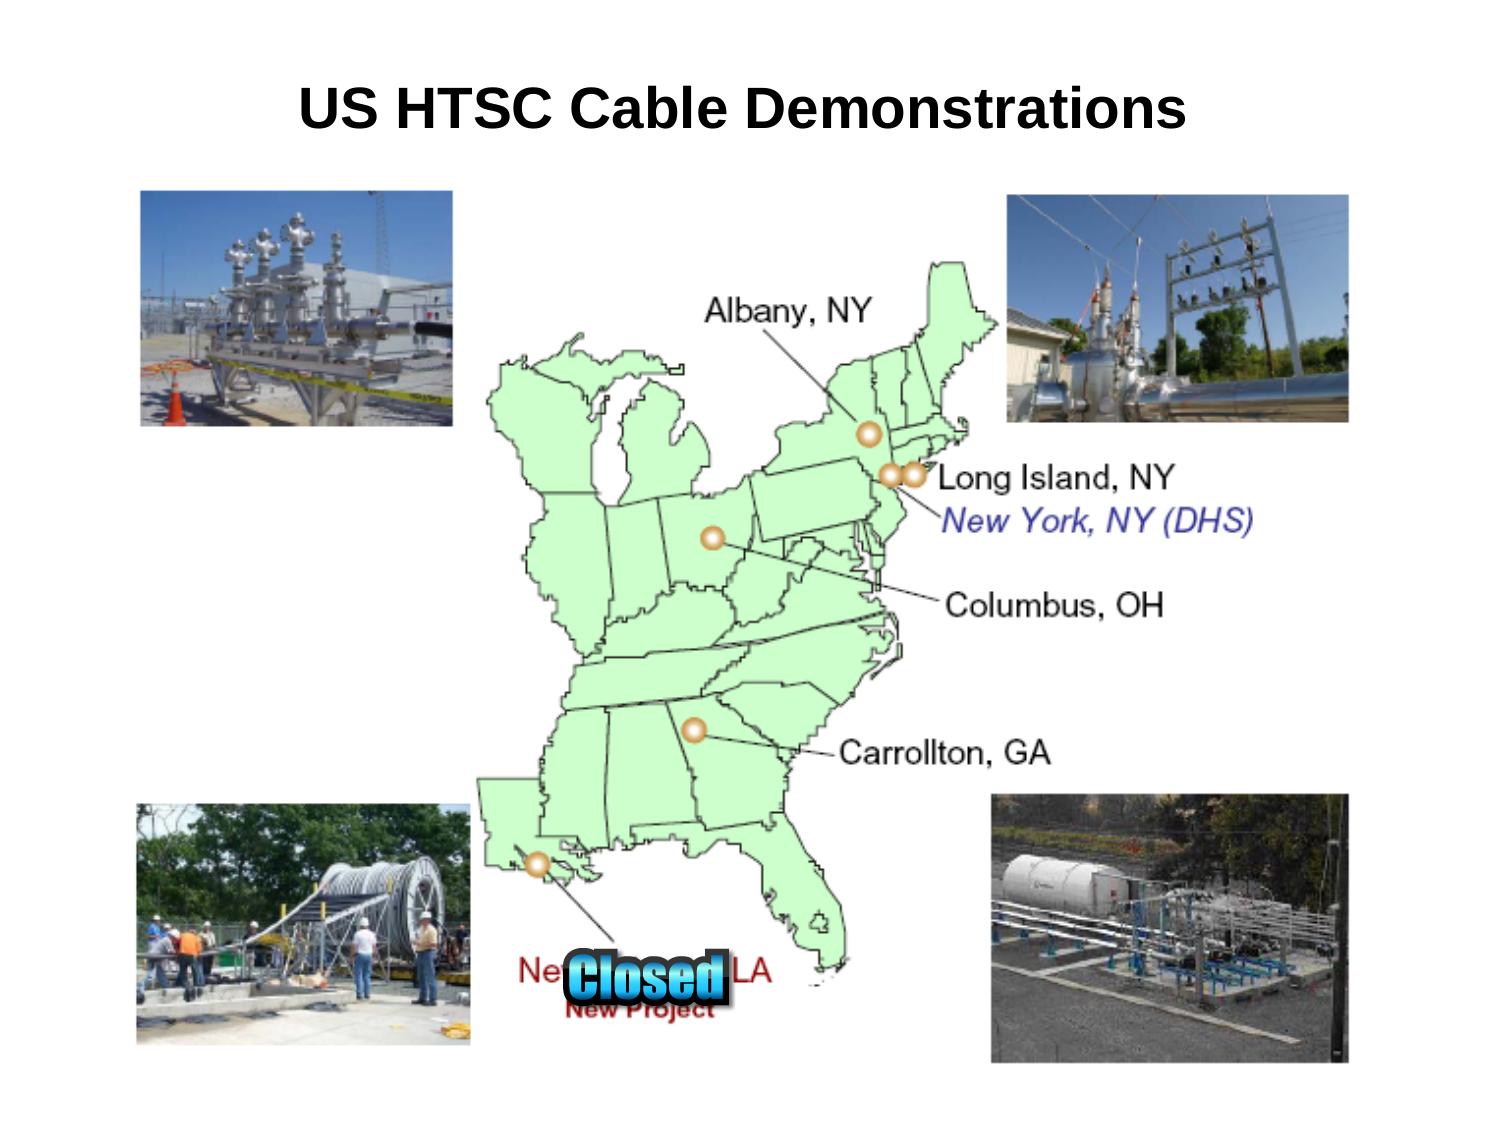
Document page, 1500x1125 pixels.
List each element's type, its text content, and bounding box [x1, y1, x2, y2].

picture [129, 87, 1363, 1091]
text_box US HTSC Cable Demonstrations [237, 62, 1251, 148]
